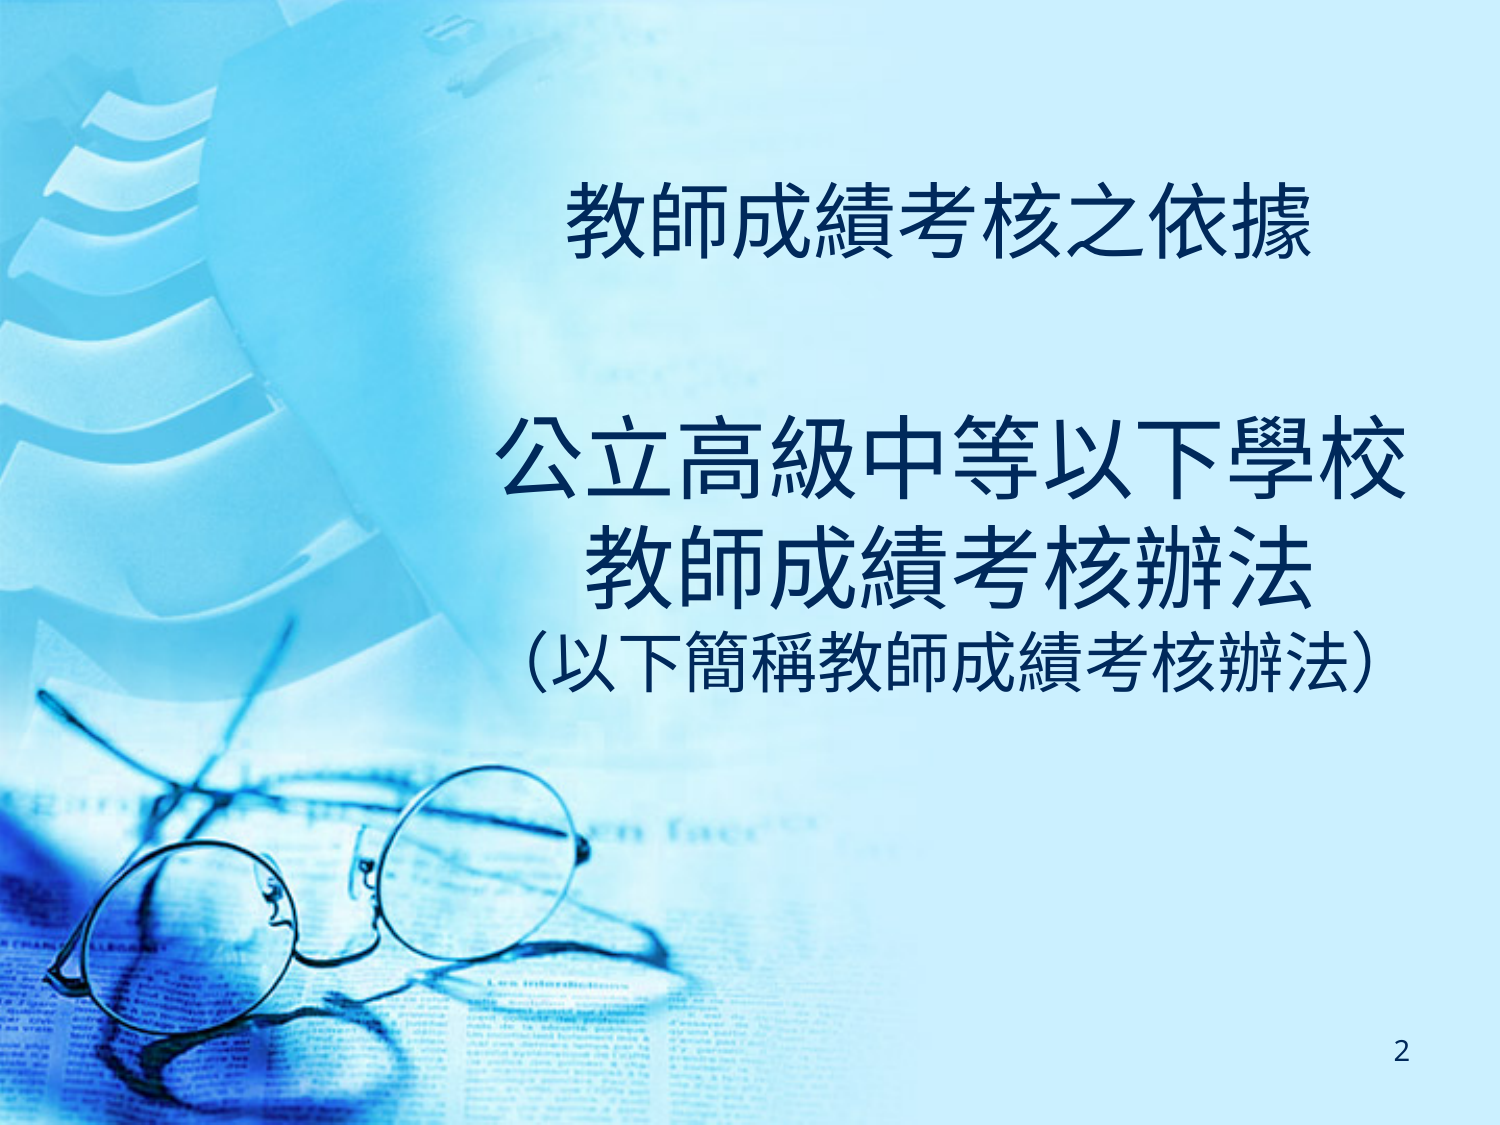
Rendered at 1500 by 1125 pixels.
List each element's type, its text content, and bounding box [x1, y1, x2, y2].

picture [0, 0, 1500, 1125]
text_box 公立高級中等以下學校教師成績考核辦法 （以下簡稱教師成績考核辦法） [466, 361, 1436, 740]
title 教師成績考核之依據 [430, 125, 1447, 313]
